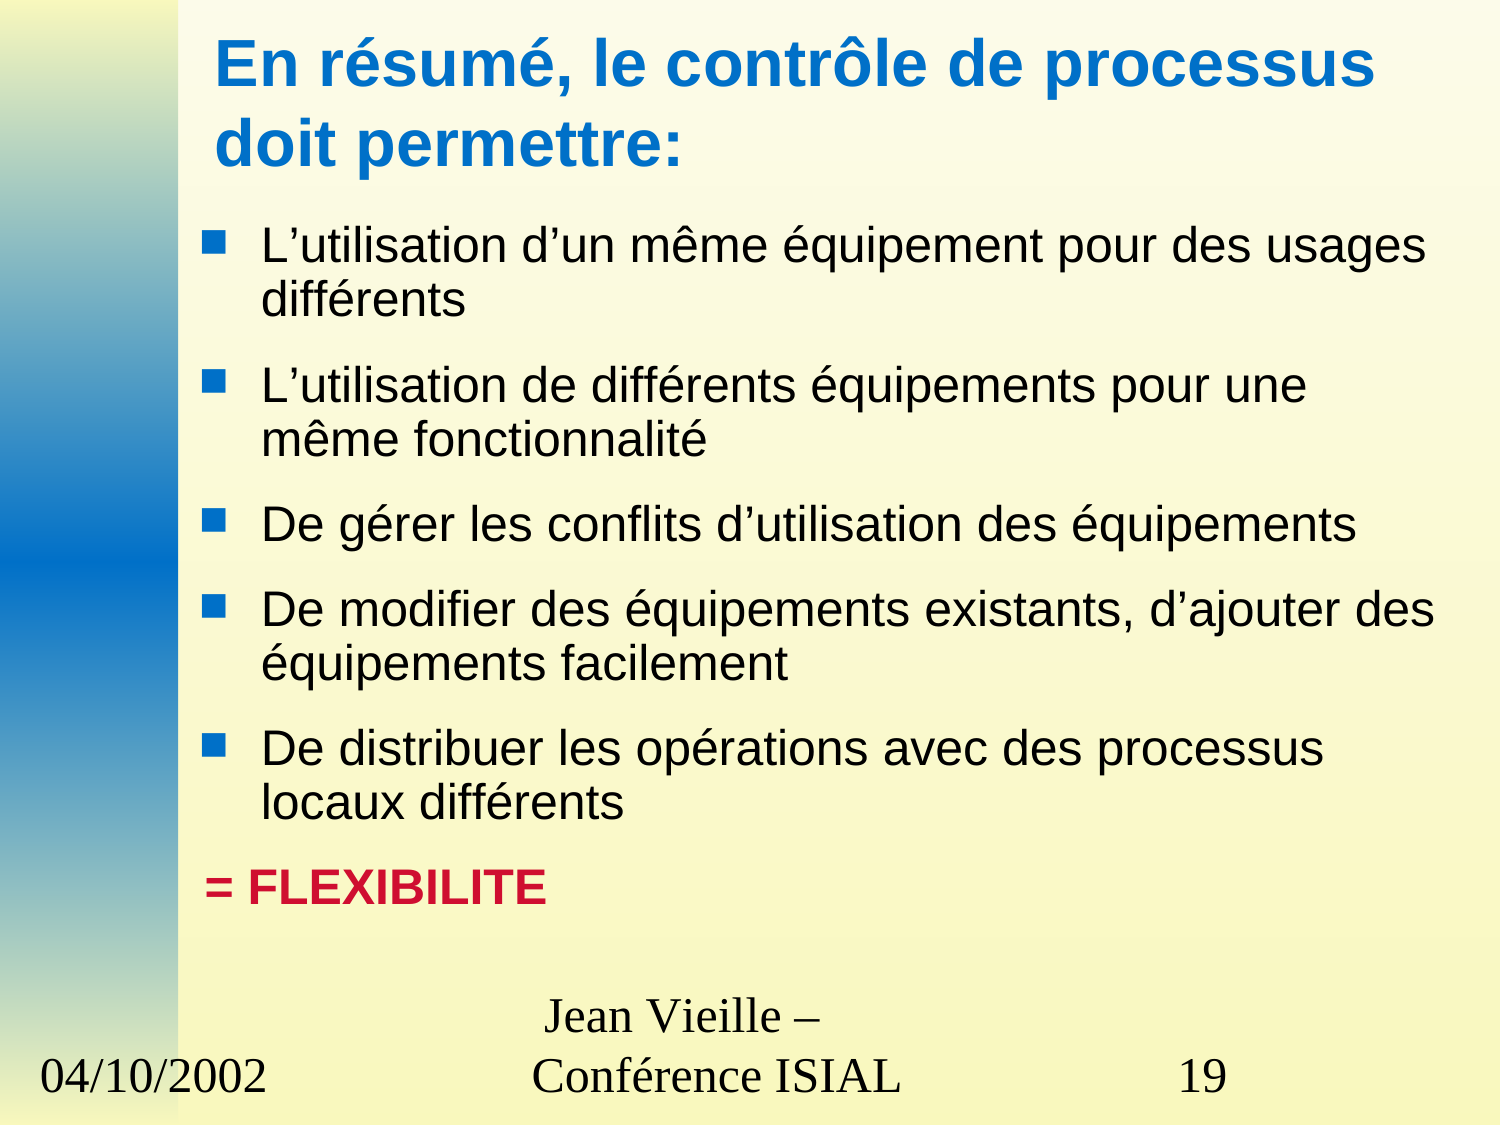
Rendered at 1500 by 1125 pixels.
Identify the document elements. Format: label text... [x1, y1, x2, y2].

title En résumé, le contrôle de processus doit permettre: [199, 12, 1466, 212]
list L’utilisation d’un même équipement pour des usages différents L’utilisation de différents équipements pour une même fonctionnalité De gérer les conflits d’utilisation des équipements De modifier des équipements existants, d’ajouter des équipements facilement De distribuer les opérations avec des processus locaux différents = FLEXIBILITE [189, 212, 1468, 1000]
